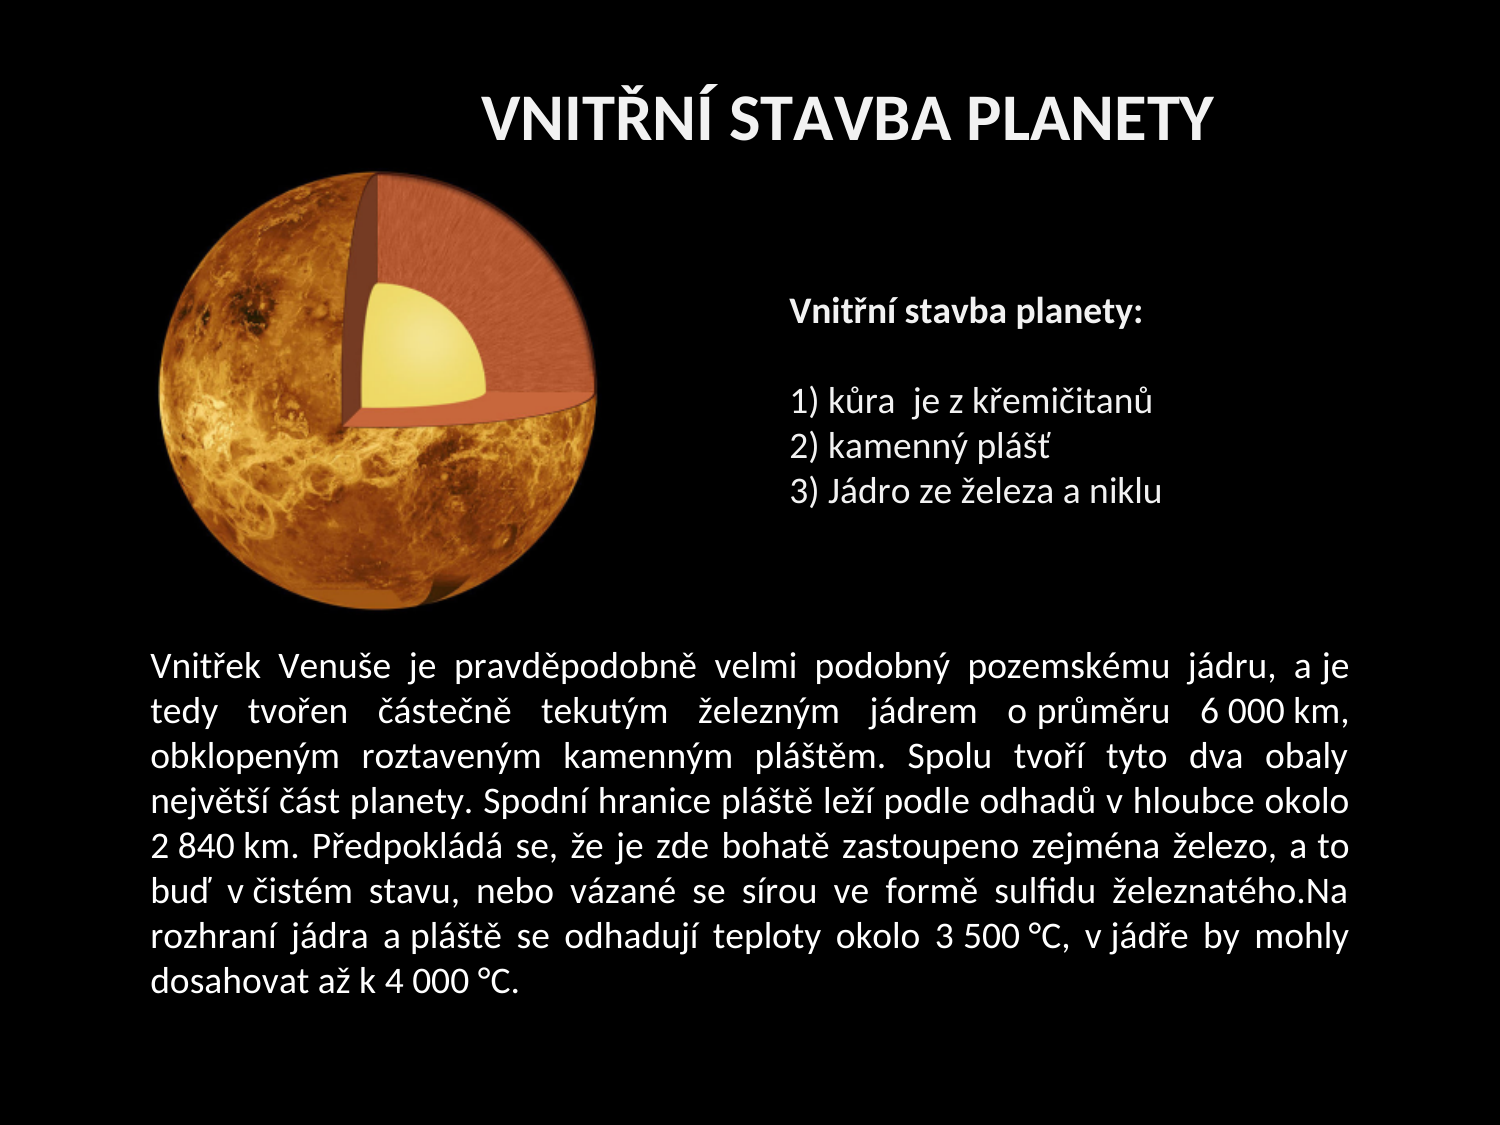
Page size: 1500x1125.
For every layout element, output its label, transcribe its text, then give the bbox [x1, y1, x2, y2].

text_box Vnitřní stavba planety: kůra je z křemičitanů kamenný plášť Jádro ze železa a niklu [774, 278, 1196, 520]
text_box VNITŘNÍ STAVBA PLANETY [466, 66, 1231, 162]
text_box Vnitřek Venuše je pravděpodobně velmi podobný pozemskému jádru, a je tedy tvořen částečně tekutým železným jádrem o průměru 6 000 km, obklopeným roztaveným kamenným pláštěm. Spolu tvoří tyto dva obaly největší část planety. Spodní hranice pláště leží podle odhadů v hloubce okolo 2 840 km. Předpokládá se, že je zde bohatě zastoupeno zejména železo, a to buď v čistém stavu, nebo vázané se sírou ve formě sulfidu železnatého.Na rozhraní jádra a pláště se odhadují teploty okolo 3 500 °C, v jádře by mohly dosahovat až k 4 000 °C. [135, 633, 1365, 1009]
picture [135, 148, 621, 633]
